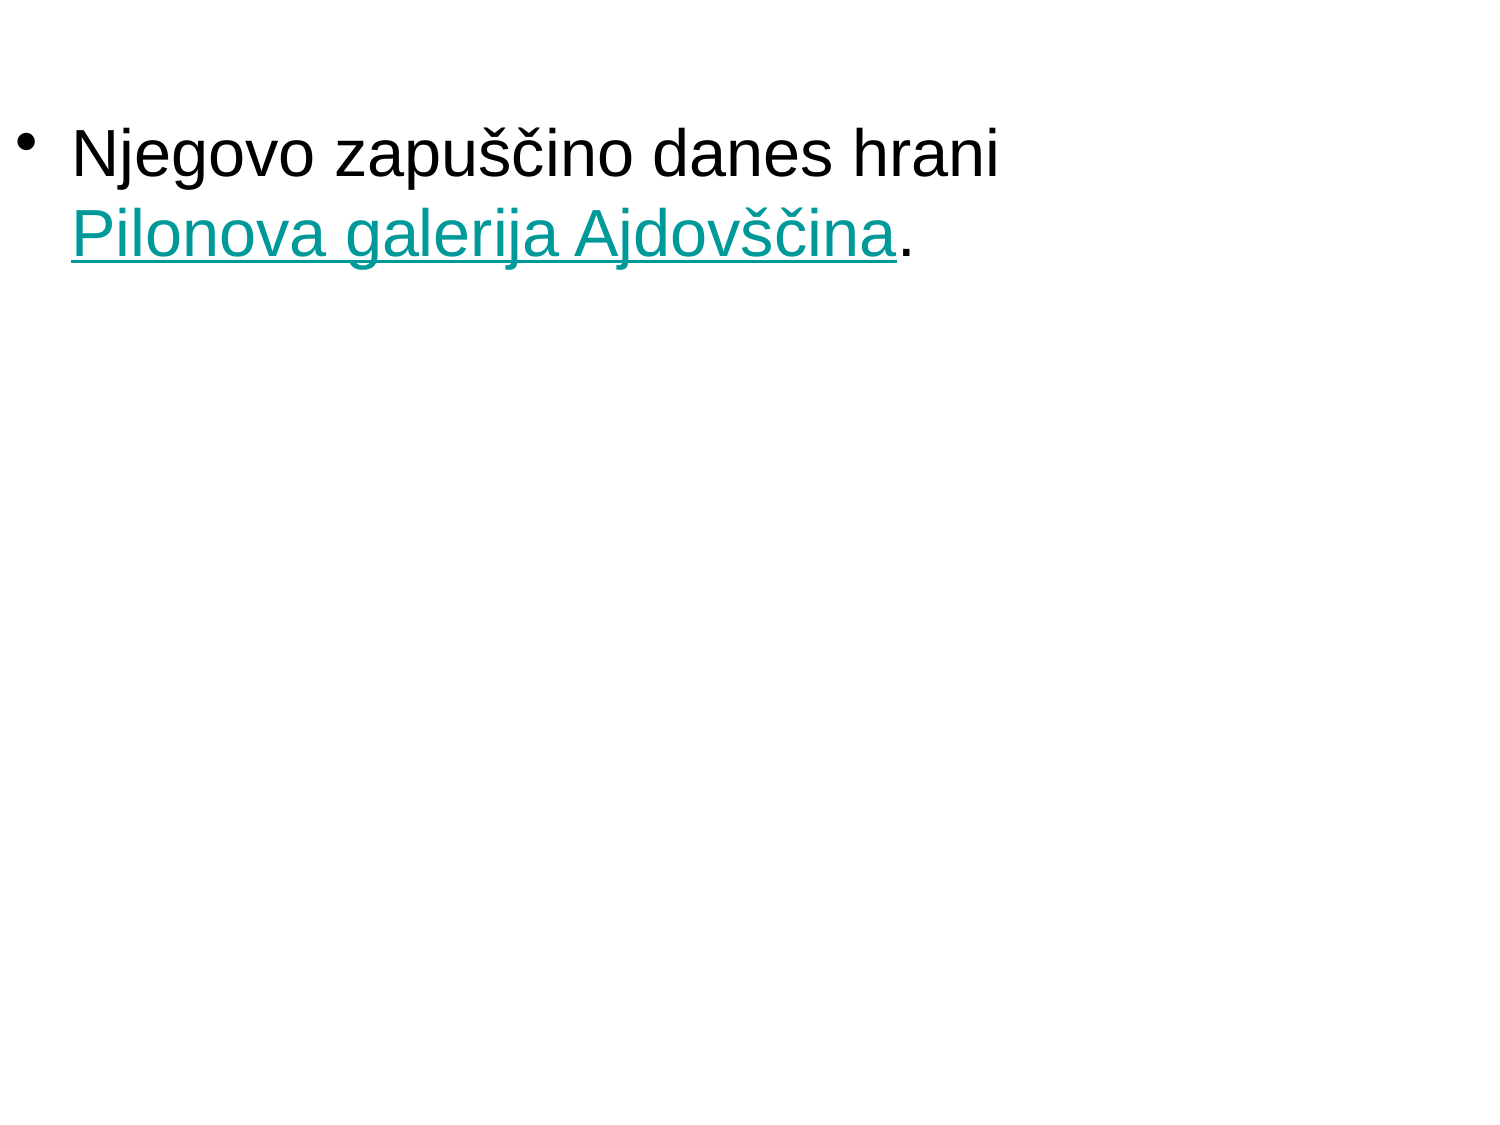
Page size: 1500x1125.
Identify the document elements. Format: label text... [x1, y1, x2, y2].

list Njegovo zapuščino danes hrani Pilonova galerija Ajdovščina. [0, 101, 1350, 1005]
